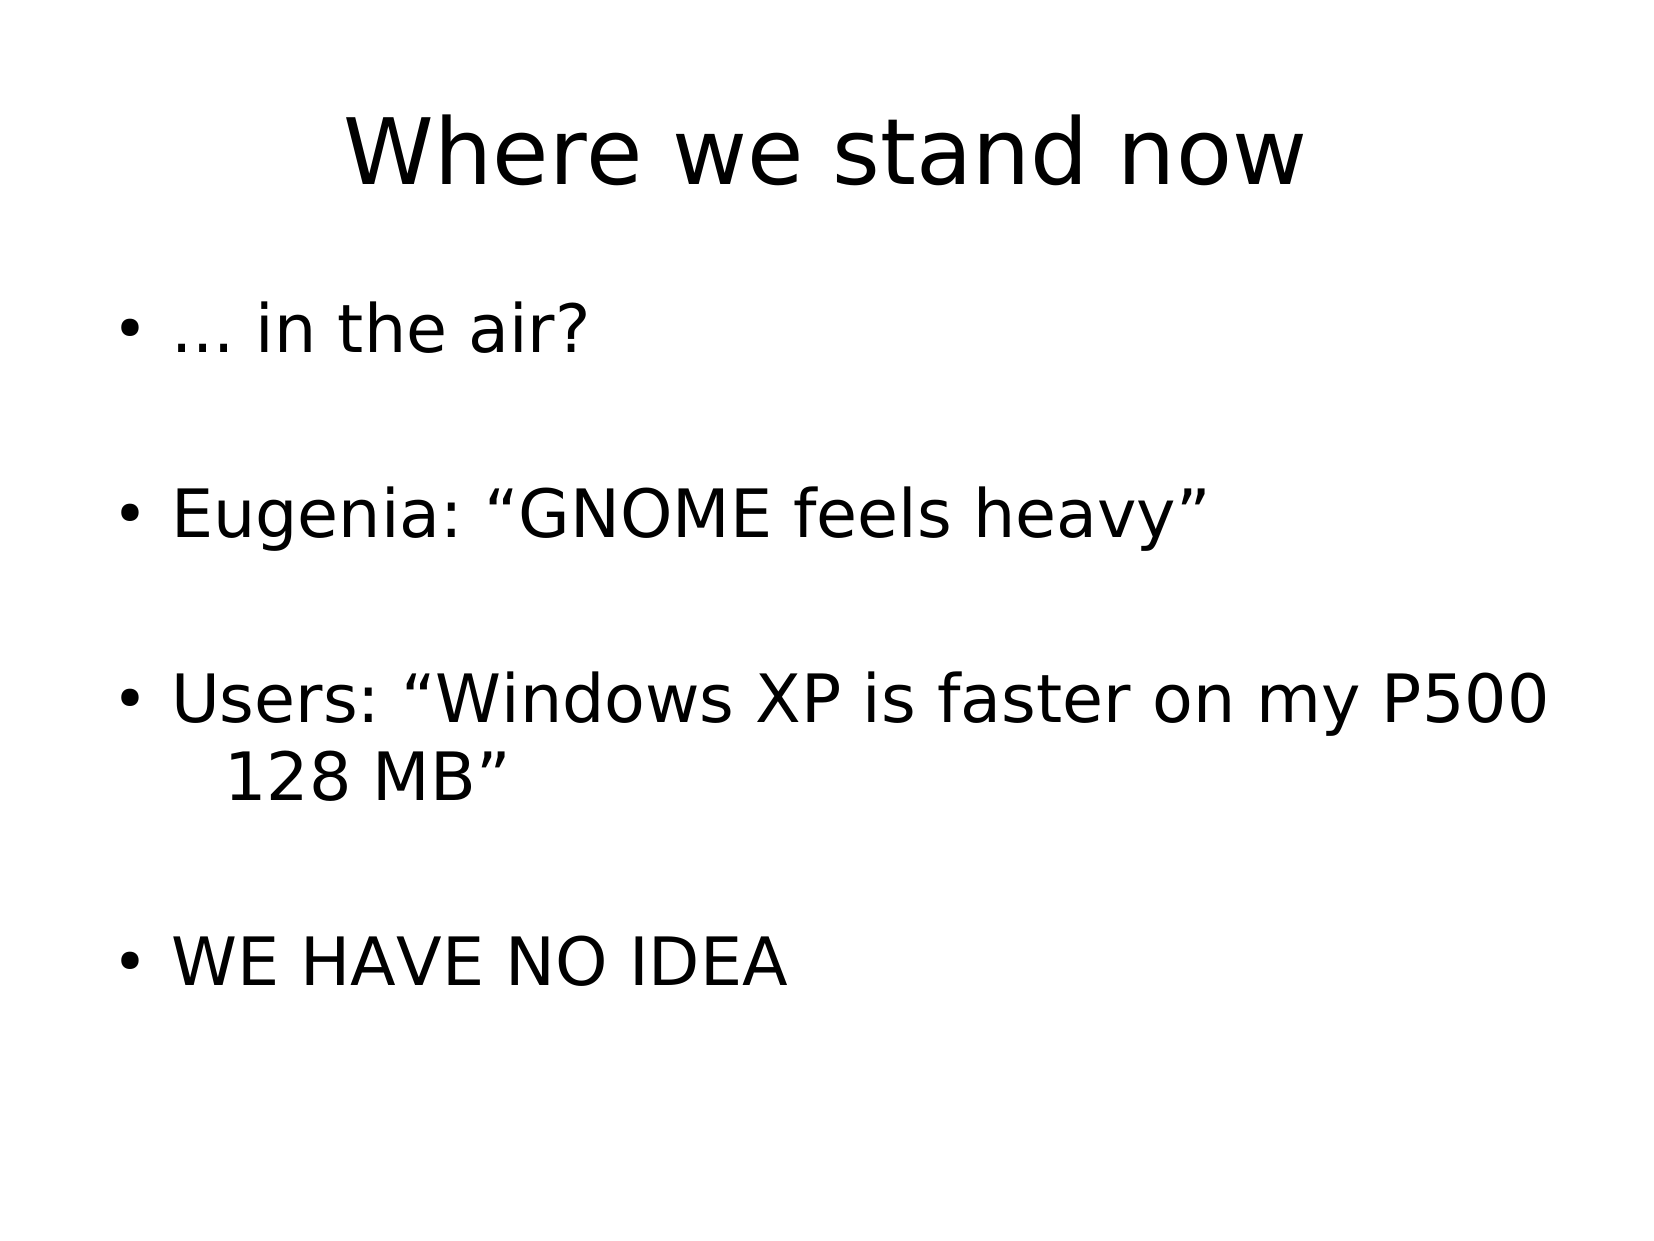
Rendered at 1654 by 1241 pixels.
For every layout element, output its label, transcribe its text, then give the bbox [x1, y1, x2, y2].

list ... in the air? Eugenia: “GNOME feels heavy” Users: “Windows XP is faster on my P500 128 MB” WE HAVE NO IDEA [82, 290, 1571, 1109]
title Where we stand now [82, 49, 1571, 257]
